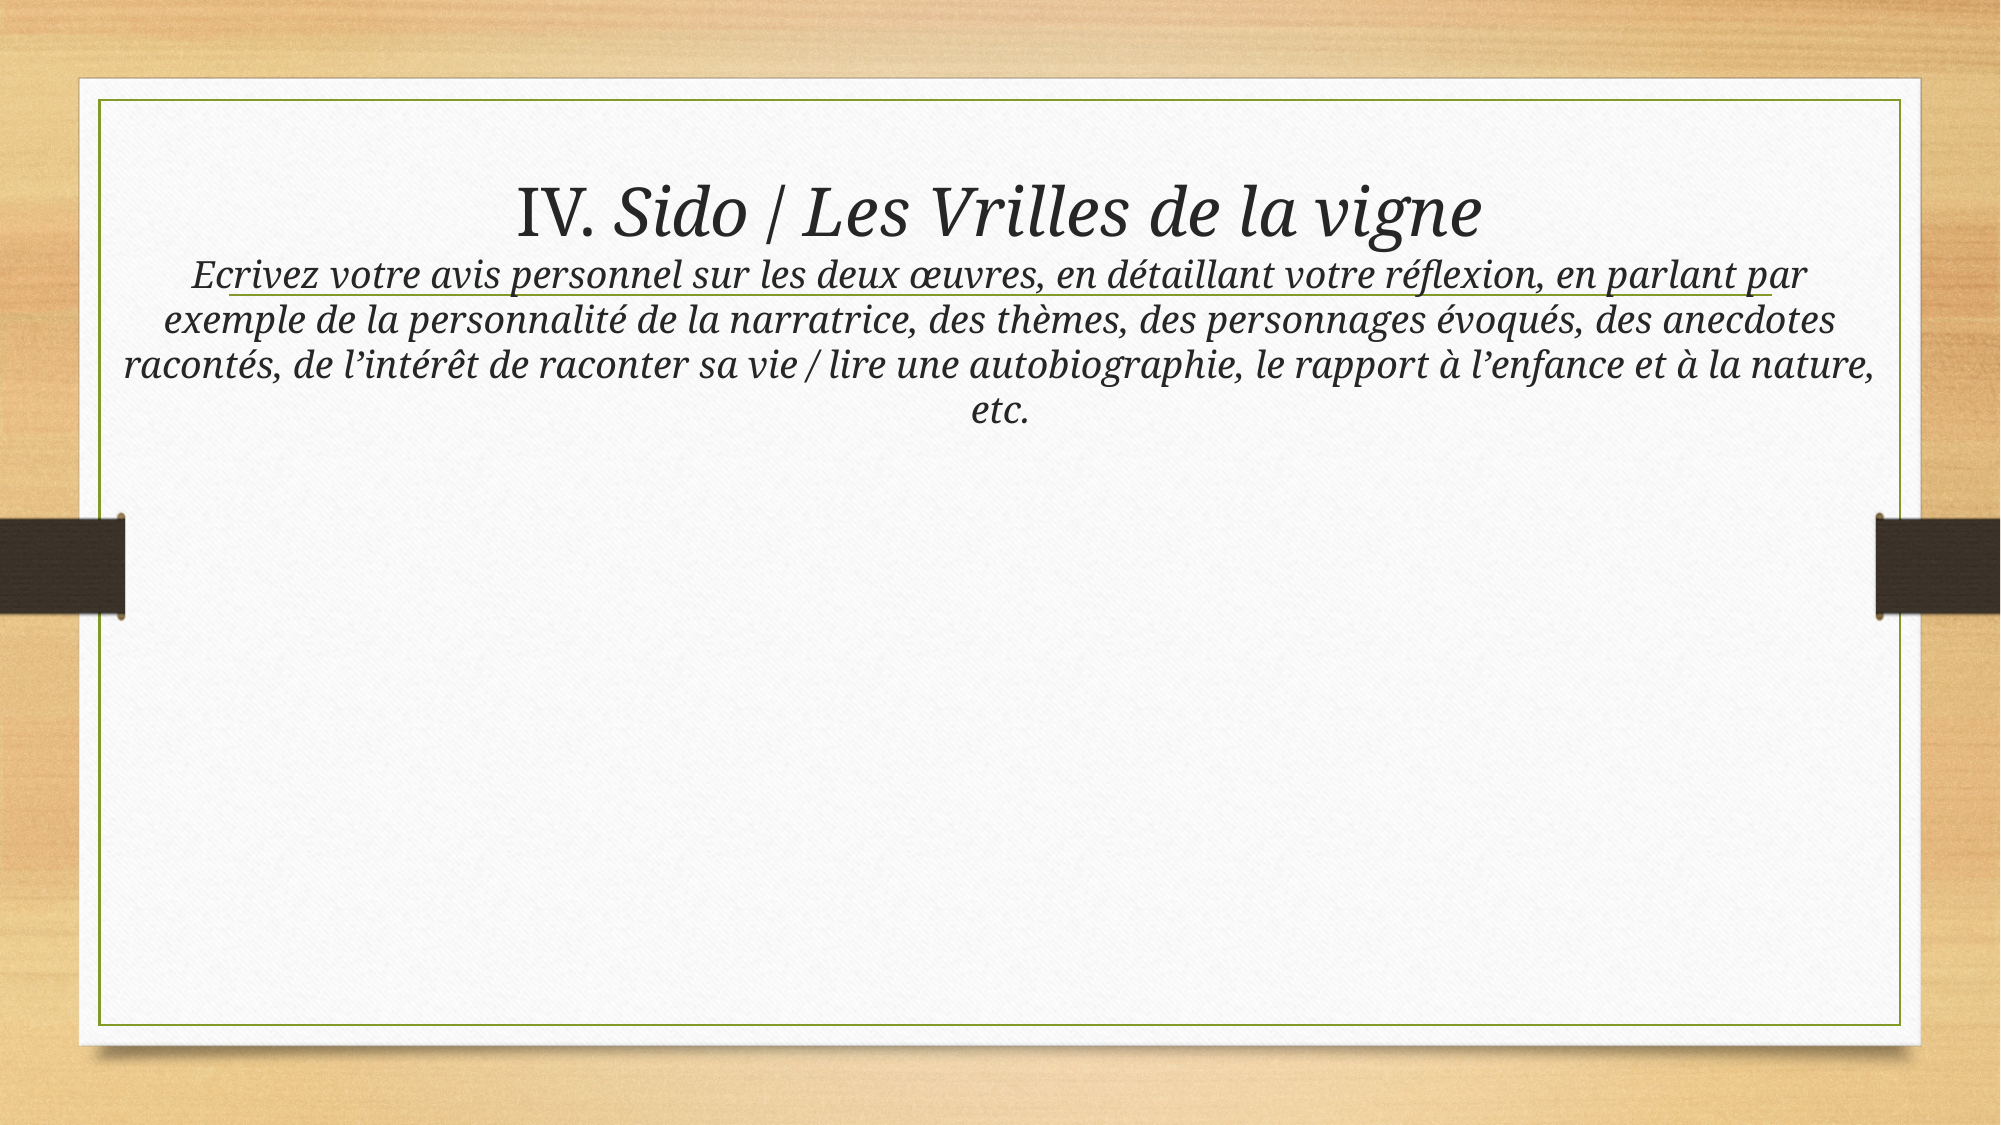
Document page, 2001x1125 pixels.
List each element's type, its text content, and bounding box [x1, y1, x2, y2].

title IV. Sido / Les Vrilles de la vigne [212, 161, 1788, 243]
text_box Ecrivez votre avis personnel sur les deux œuvres, en détaillant votre réflexion, en parlant par exemple de la personnalité de la narratrice, des thèmes, des personnages évoqués, des anecdotes racontés, de l’intérêt de raconter sa vie / lire une autobiographie, le rapport à l’enfance et à la nature, etc. [101, 243, 1901, 323]
